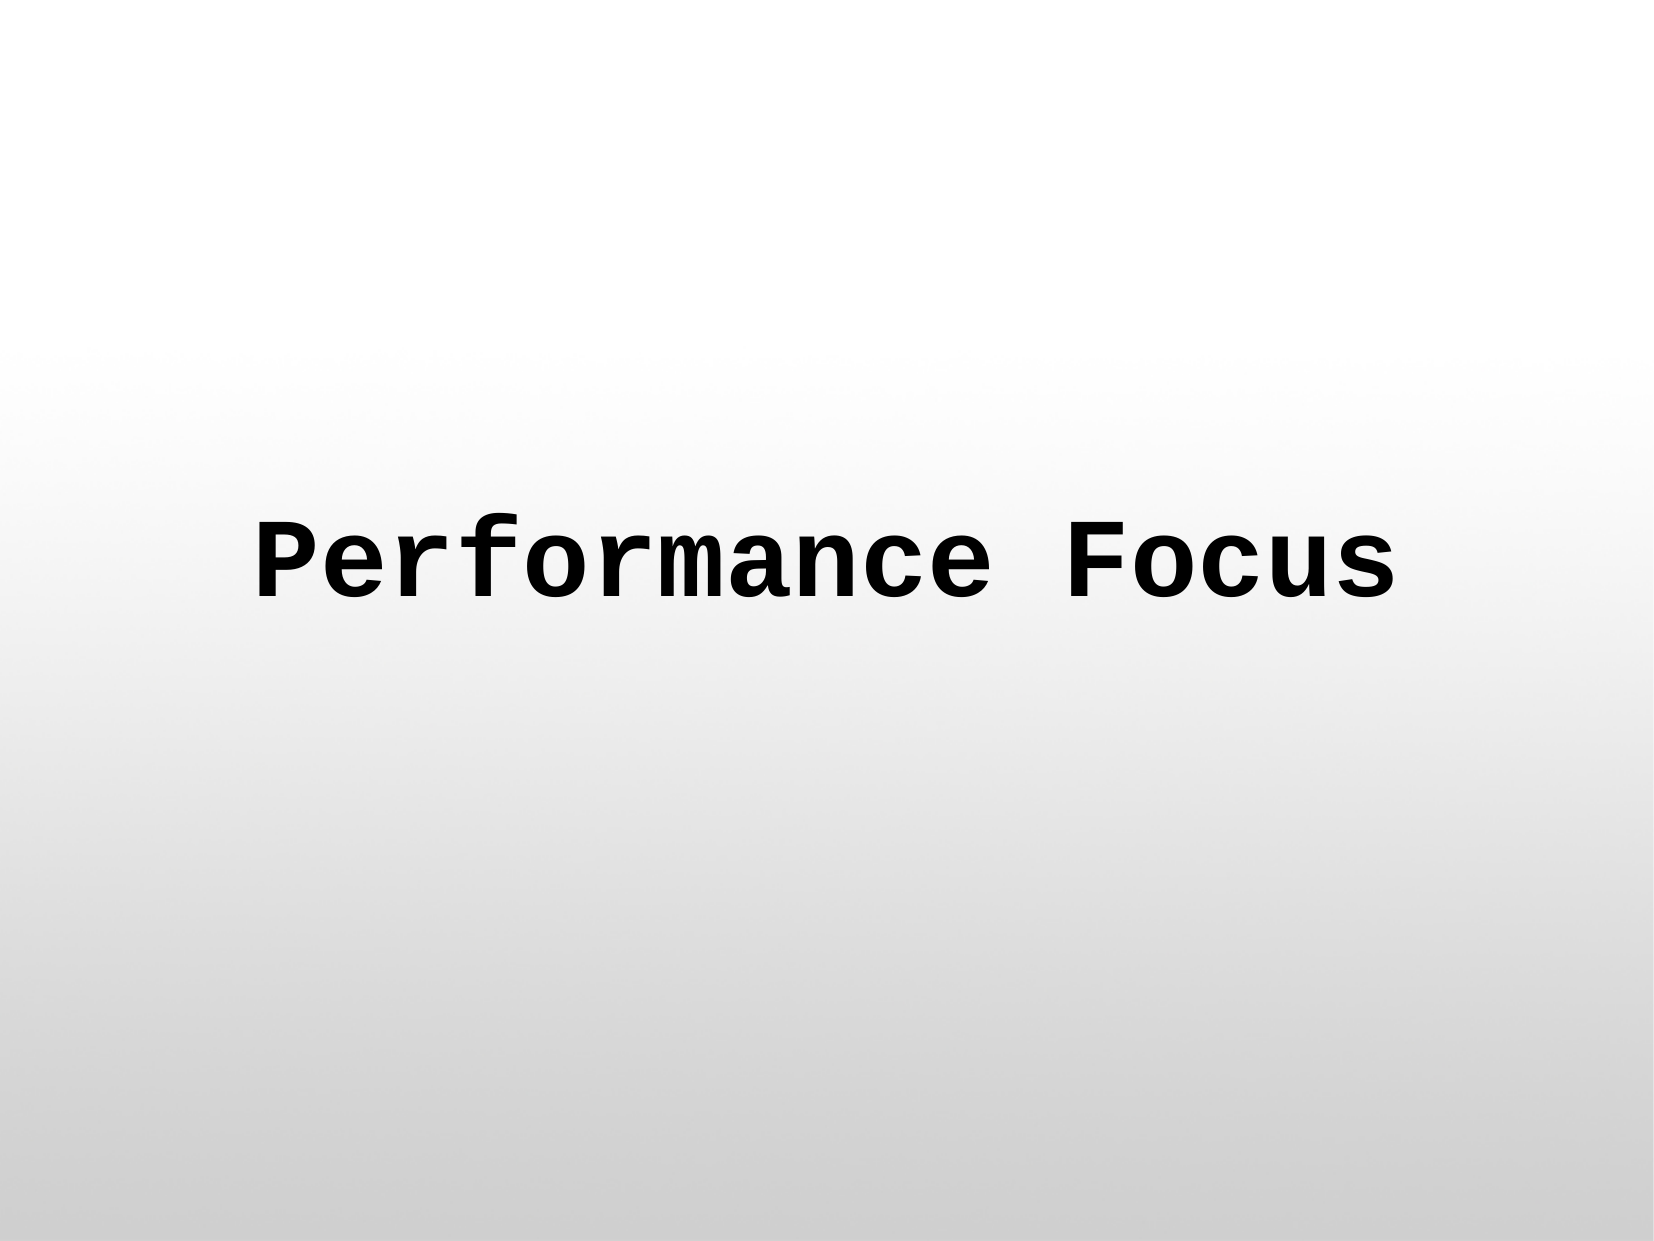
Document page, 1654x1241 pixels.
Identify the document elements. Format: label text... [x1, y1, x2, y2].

picture [0, 0, 1654, 1241]
title Performance Focus [82, 462, 1571, 670]
